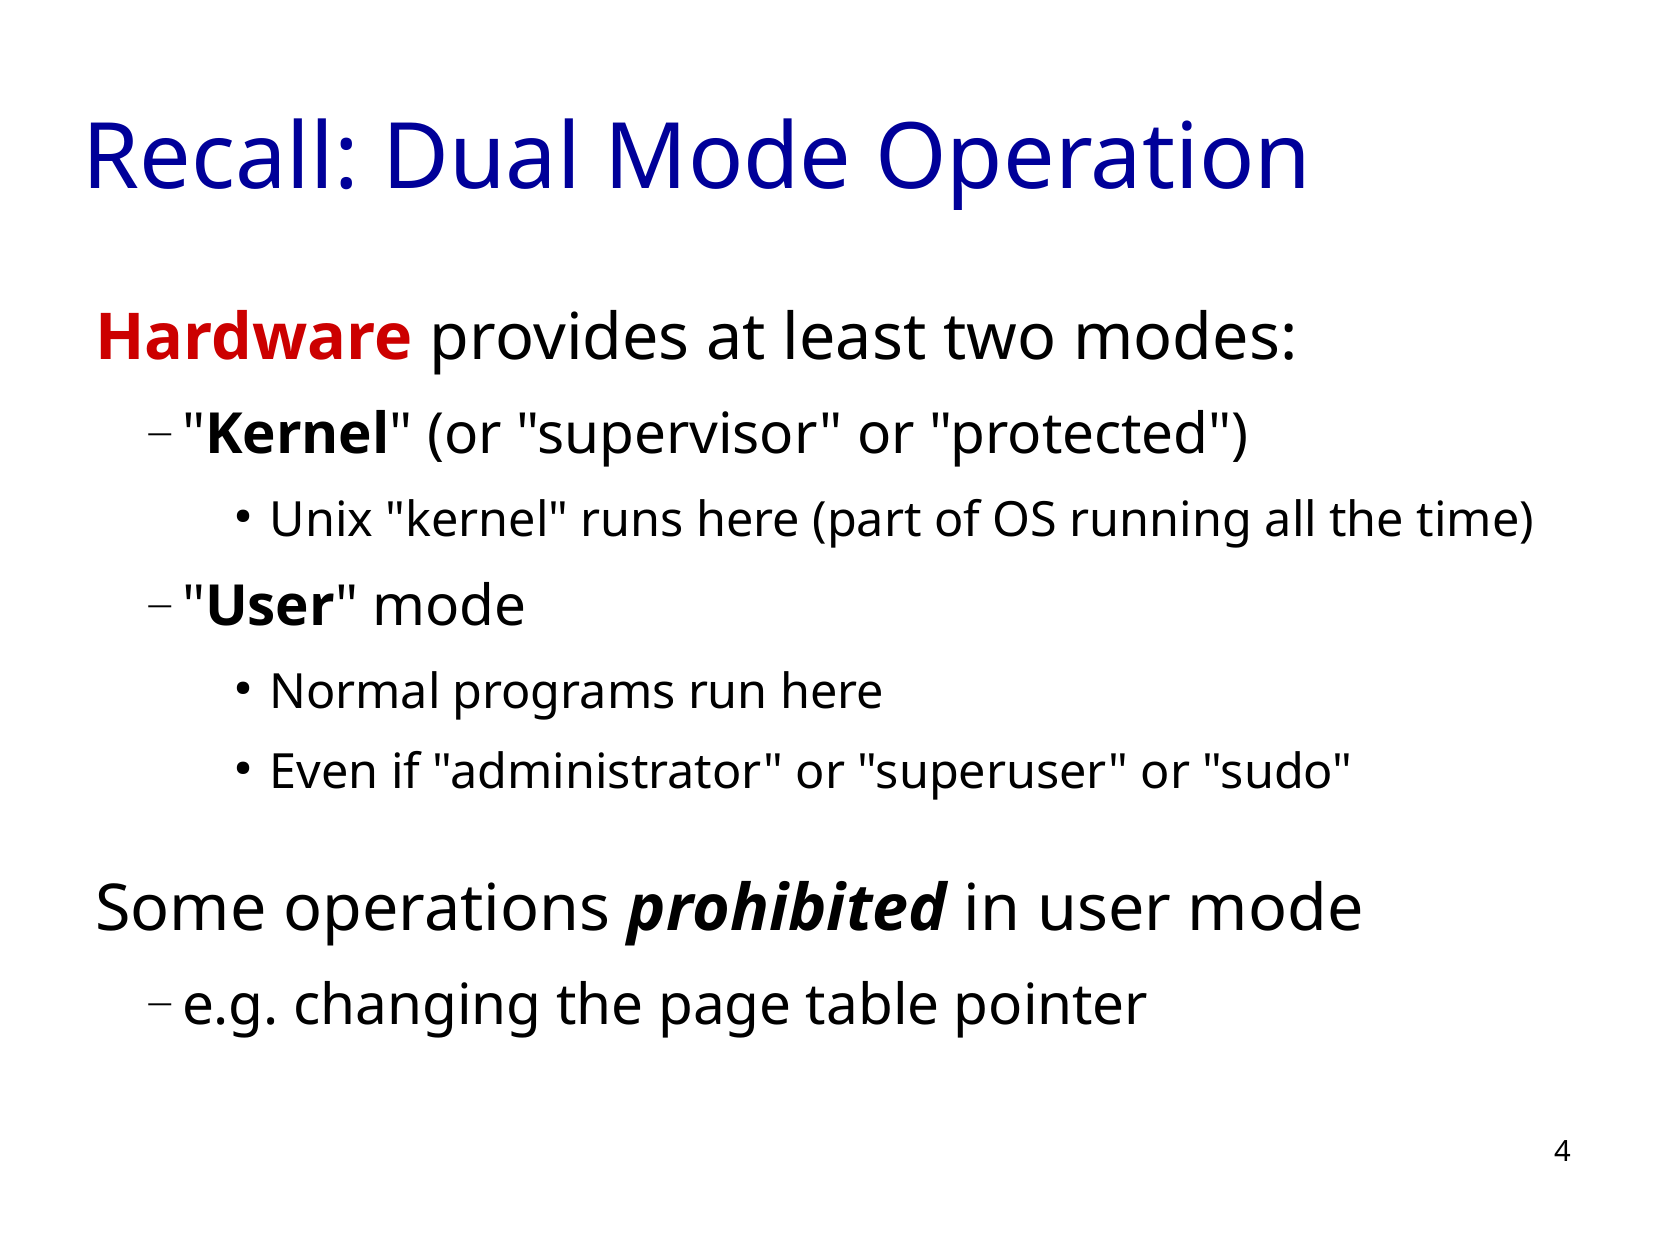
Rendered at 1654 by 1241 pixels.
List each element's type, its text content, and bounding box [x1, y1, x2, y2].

title Recall: Dual Mode Operation [82, 49, 1571, 257]
list Hardware provides at least two modes: "Kernel" (or "supervisor" or "protected") Unix "kernel" runs here (part of OS running all the time) "User" mode Normal programs run here Even if "administrator" or "superuser" or "sudo" Some operations prohibited in user mode e.g. changing the page table pointer [60, 290, 1571, 1096]
